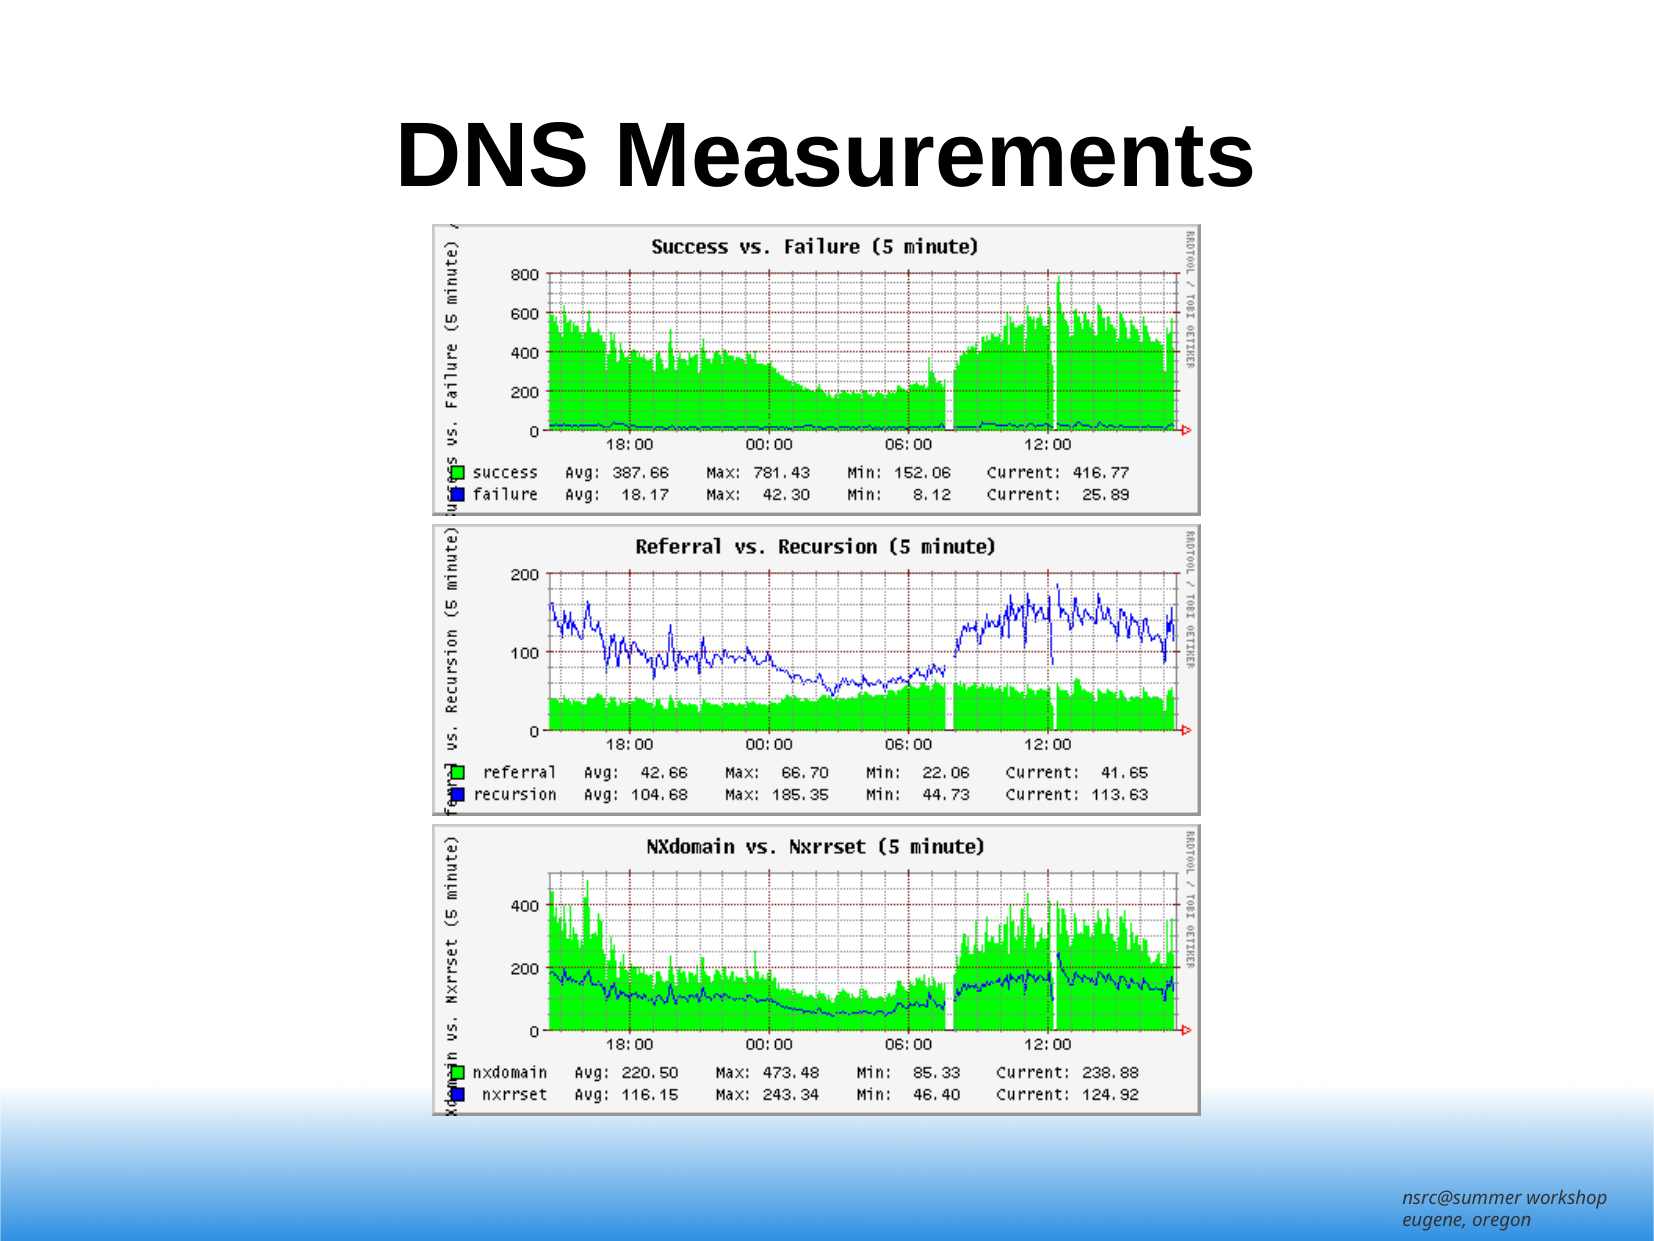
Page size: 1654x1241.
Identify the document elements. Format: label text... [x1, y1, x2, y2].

picture [0, 824, 1654, 1241]
title DNS Measurements [82, 49, 1571, 257]
picture [432, 224, 1201, 516]
picture [432, 524, 1201, 816]
